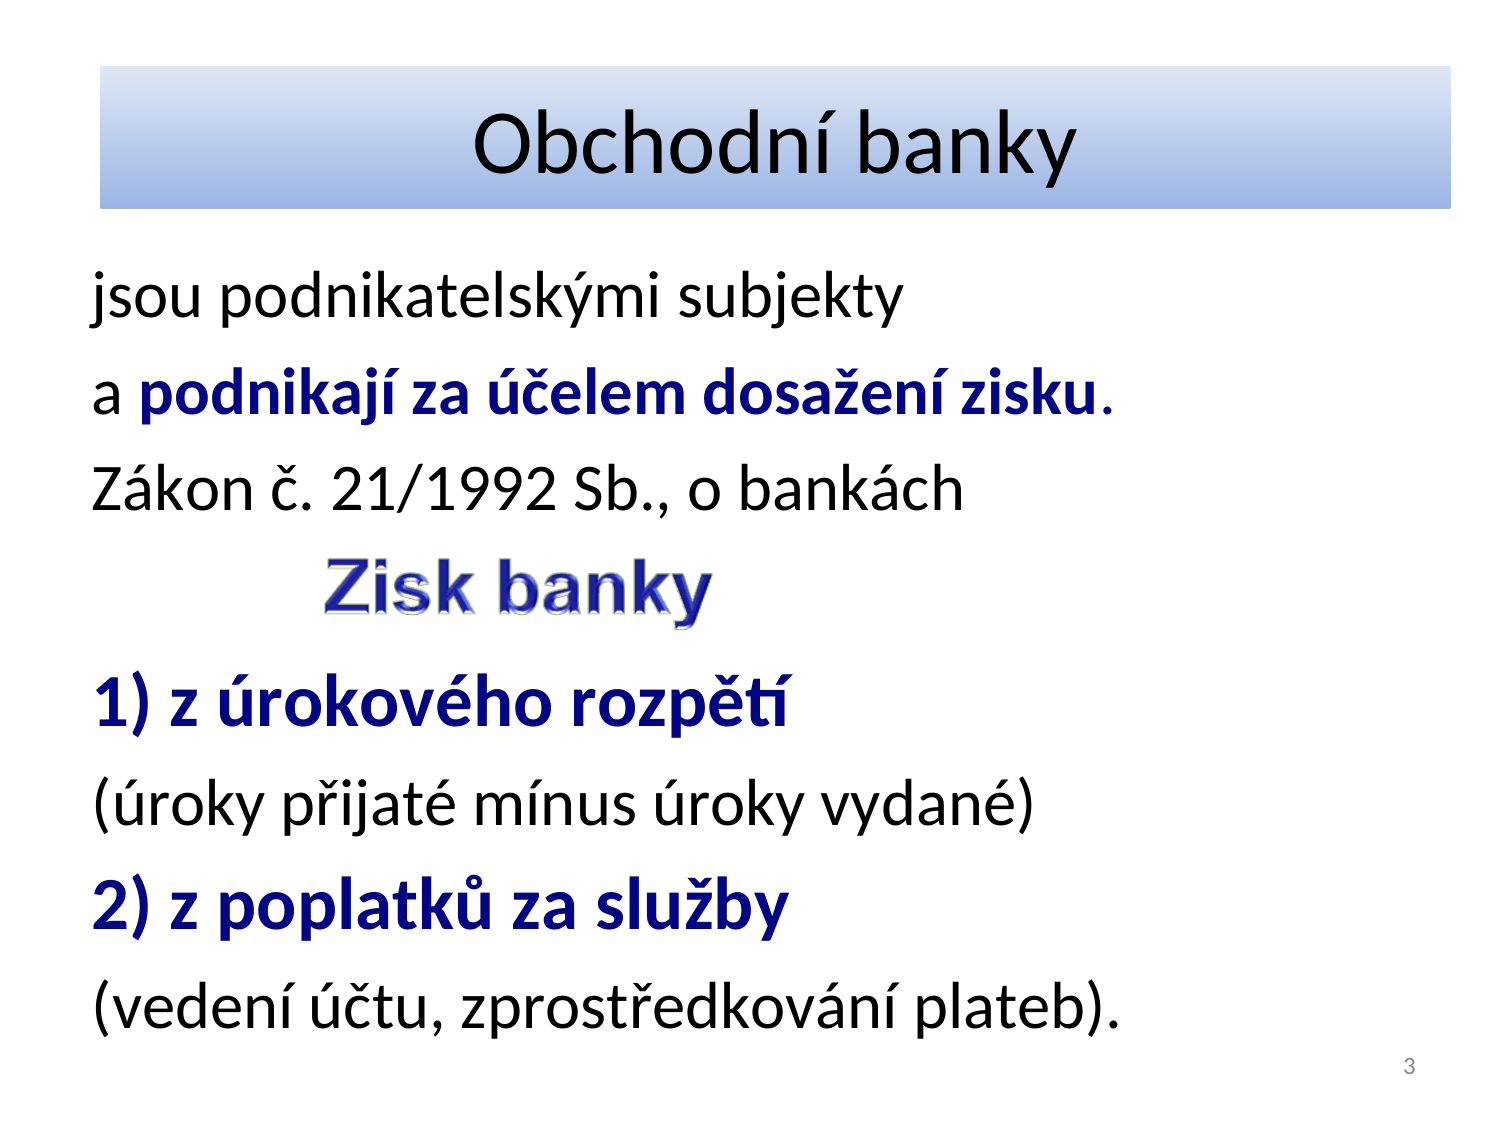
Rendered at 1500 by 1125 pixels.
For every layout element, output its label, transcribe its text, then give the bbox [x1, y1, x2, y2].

text_box <číslo> [1080, 1034, 1431, 1095]
title Obchodní banky [100, 66, 1451, 209]
list jsou podnikatelskými subjekty a podnikají za účelem dosažení zisku. Zákon č. 21/1992 Sb., o bankách 1) z úrokového rozpětí (úroky přijaté mínus úroky vydané) 2) z poplatků za služby (vedení účtu, zprostředkování plateb). [76, 243, 1427, 1125]
picture [277, 515, 780, 640]
